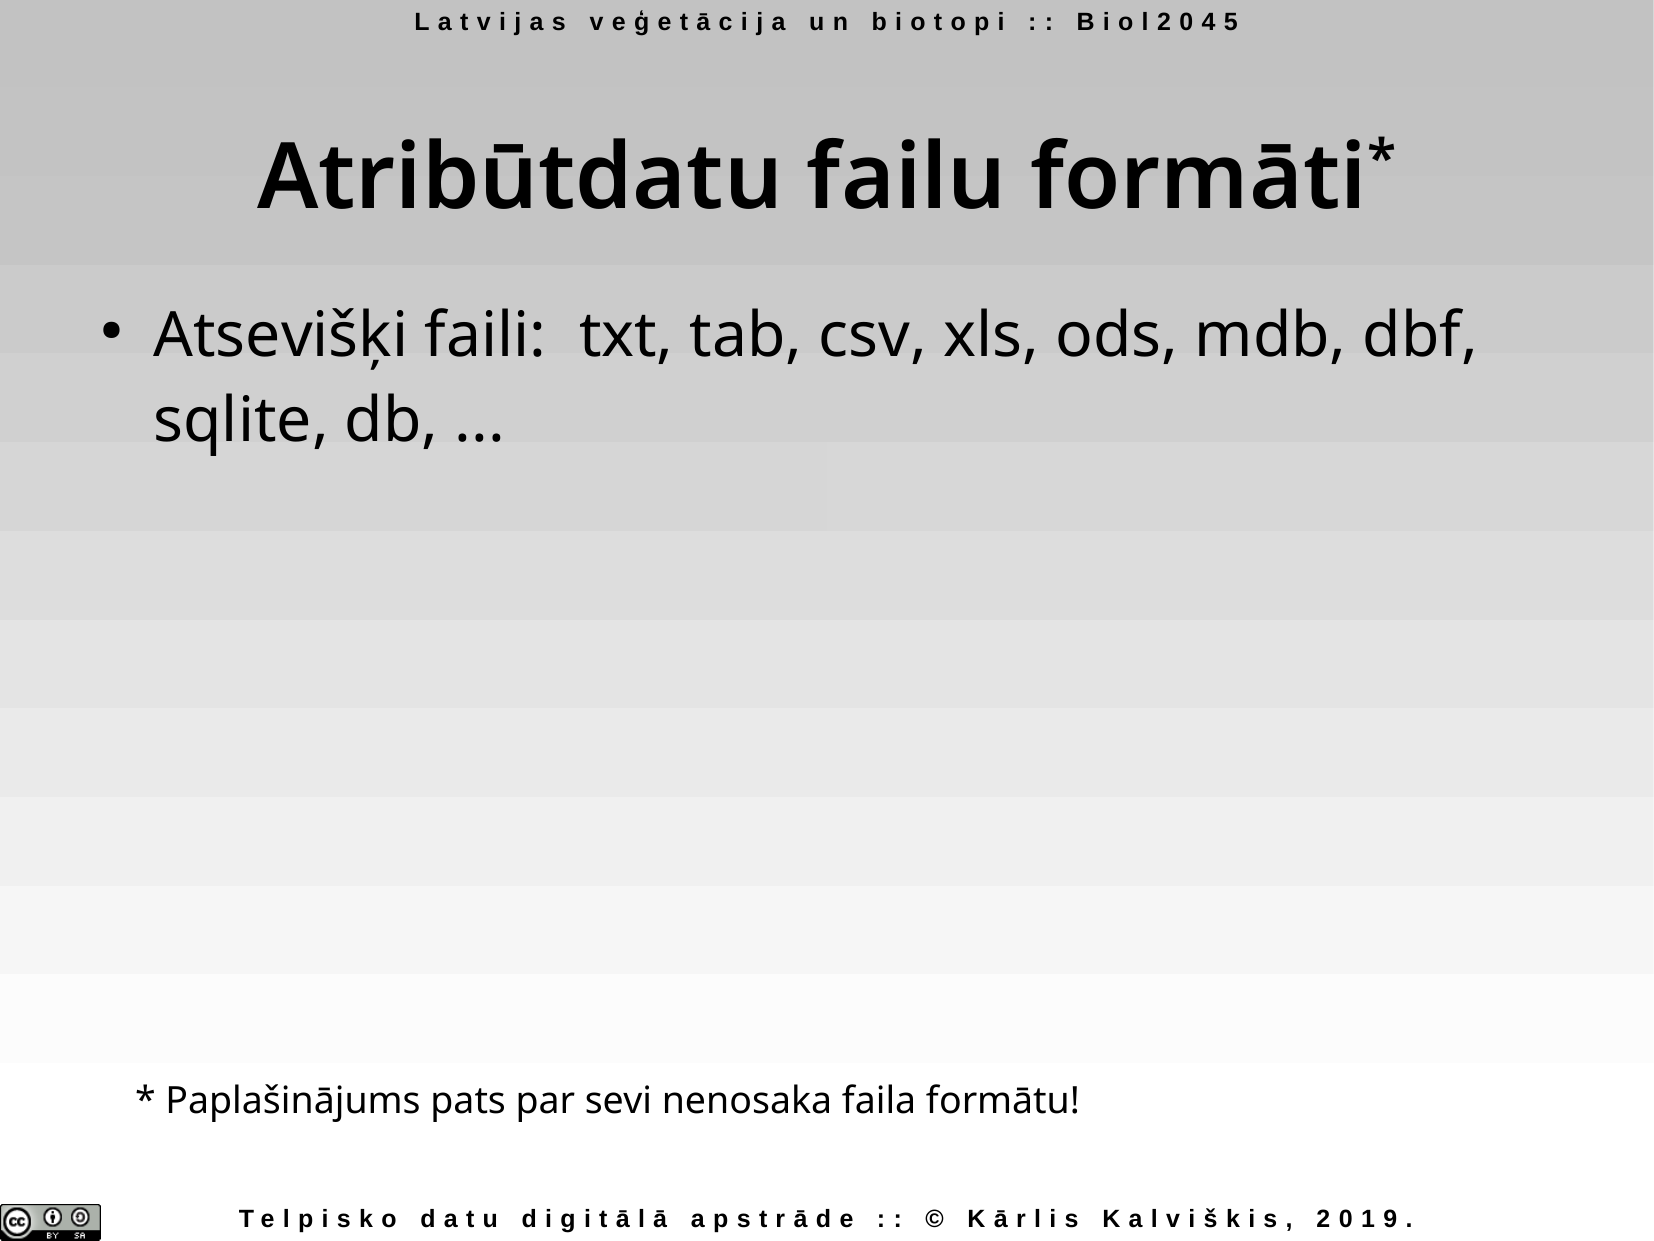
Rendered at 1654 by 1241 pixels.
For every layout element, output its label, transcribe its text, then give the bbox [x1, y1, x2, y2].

title Atribūtdatu failu formāti* [29, 49, 1625, 296]
list Atsevišķi faili: txt, tab, csv, xls, ods, mdb, dbf, sqlite, db, ... [82, 289, 1571, 1113]
picture [0, 0, 1654, 1241]
text_box * Paplašinājums pats par sevi nenosaka faila formātu! [120, 1065, 1028, 1126]
